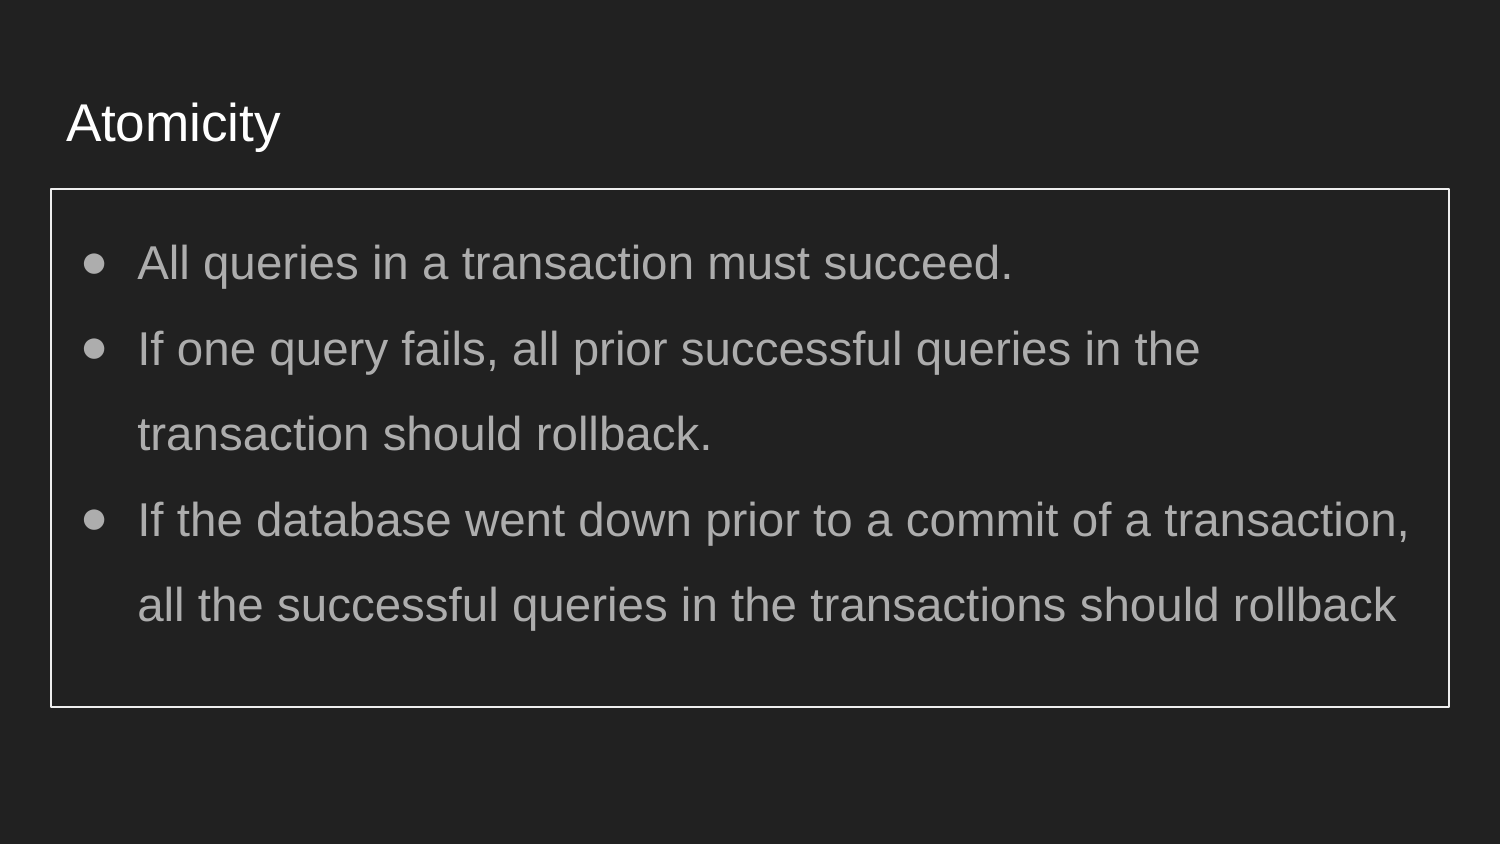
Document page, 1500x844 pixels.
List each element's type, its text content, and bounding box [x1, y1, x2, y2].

title Atomicity [51, 72, 1449, 167]
list All queries in a transaction must succeed. If one query fails, all prior successful queries in the transaction should rollback. If the database went down prior to a commit of a transaction, all the successful queries in the transactions should rollback [51, 189, 1449, 708]
